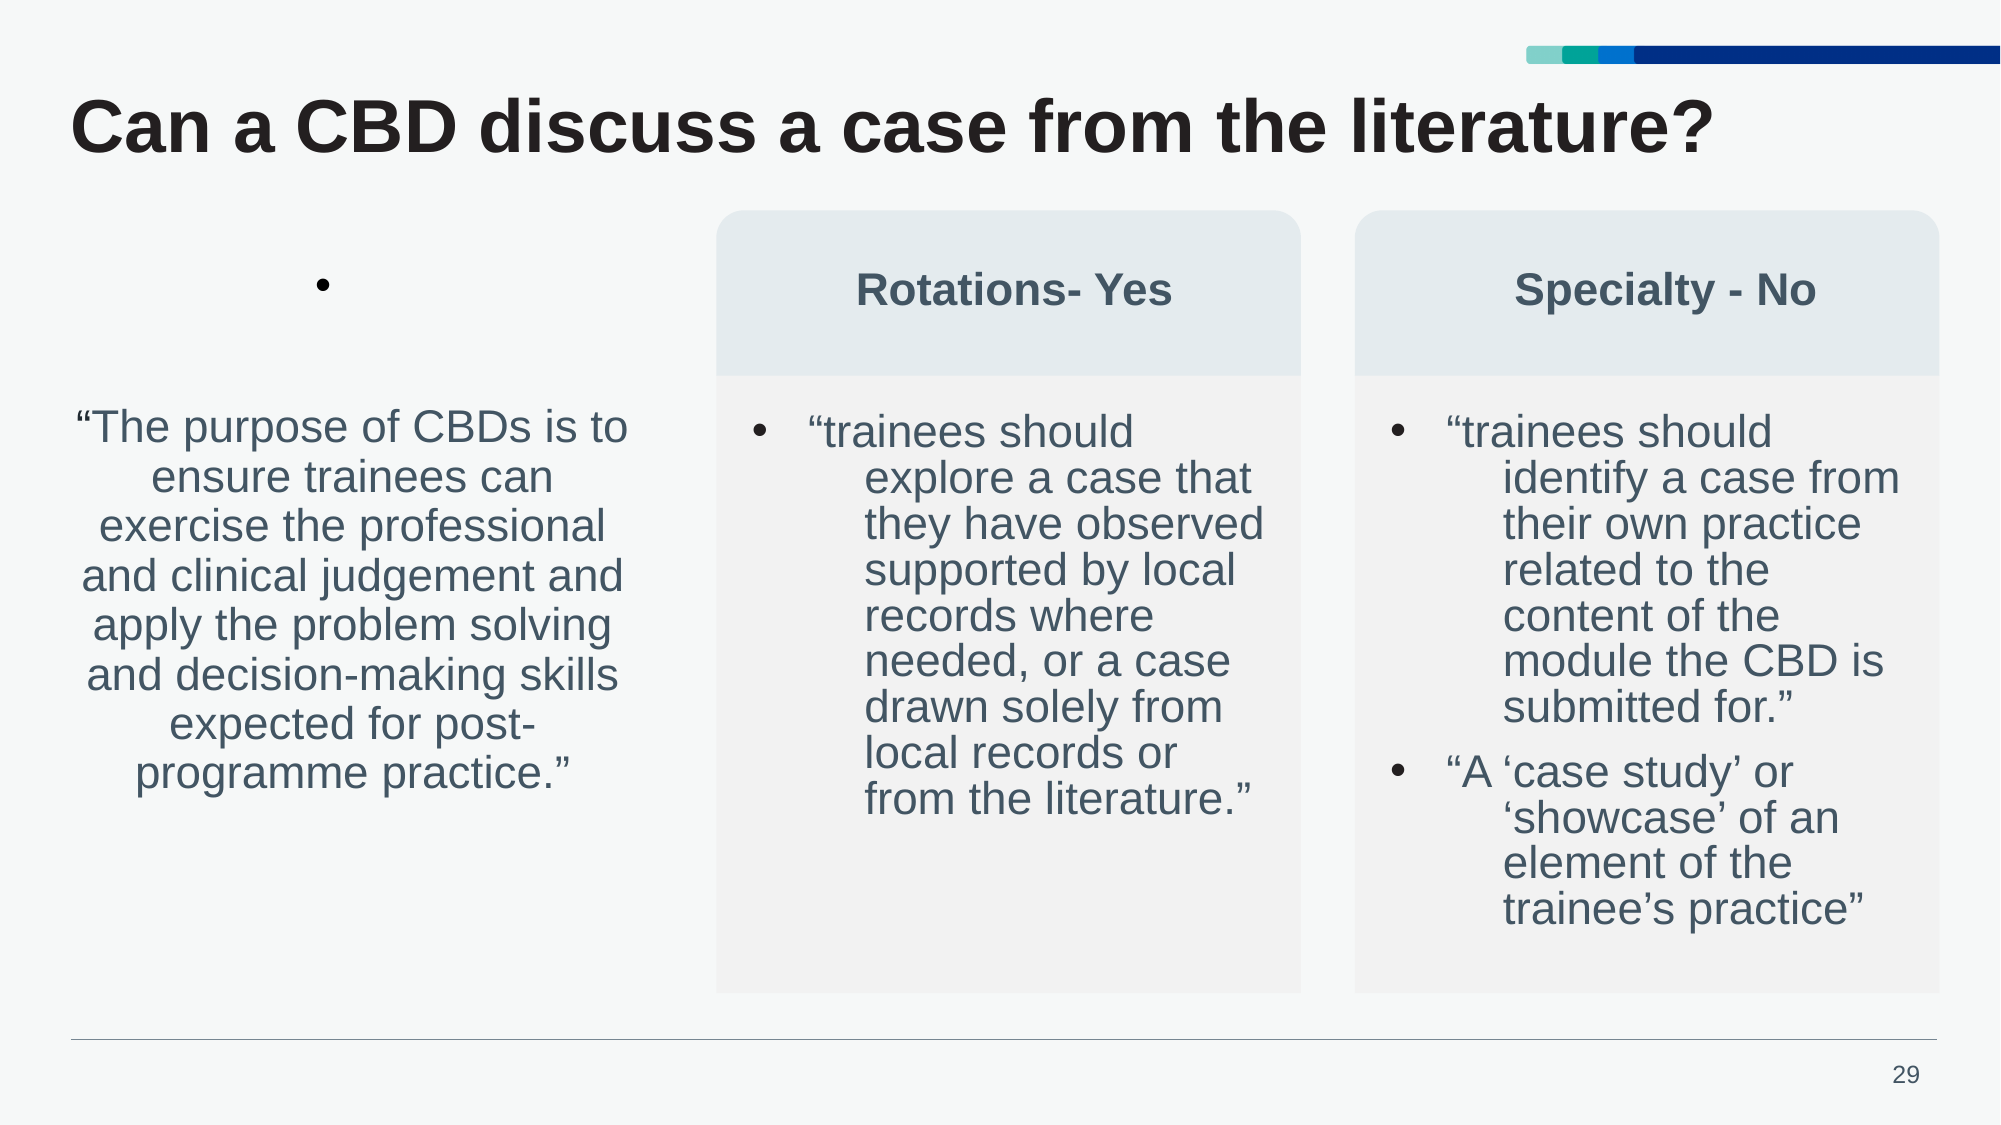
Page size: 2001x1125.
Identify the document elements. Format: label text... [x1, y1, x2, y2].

title Can a CBD discuss a case from the literature? [70, 70, 1942, 186]
list “trainees should explore a case that they have observed supported by local records where needed, or a case drawn solely from local records or from the literature.” [716, 375, 1301, 994]
list “trainees should identify a case from their own practice related to the content of the module the CBD is submitted for.” “A ‘case study’ or ‘showcase’ of an element of the trainee’s practice” [1354, 375, 1940, 994]
list “The purpose of CBDs is to ensure trainees can exercise the professional and clinical judgement and apply the problem solving and decision-making skills expected for post-programme practice.” [60, 249, 646, 1033]
list Rotations- Yes [734, 233, 1284, 347]
list Specialty - No [1372, 233, 1922, 347]
